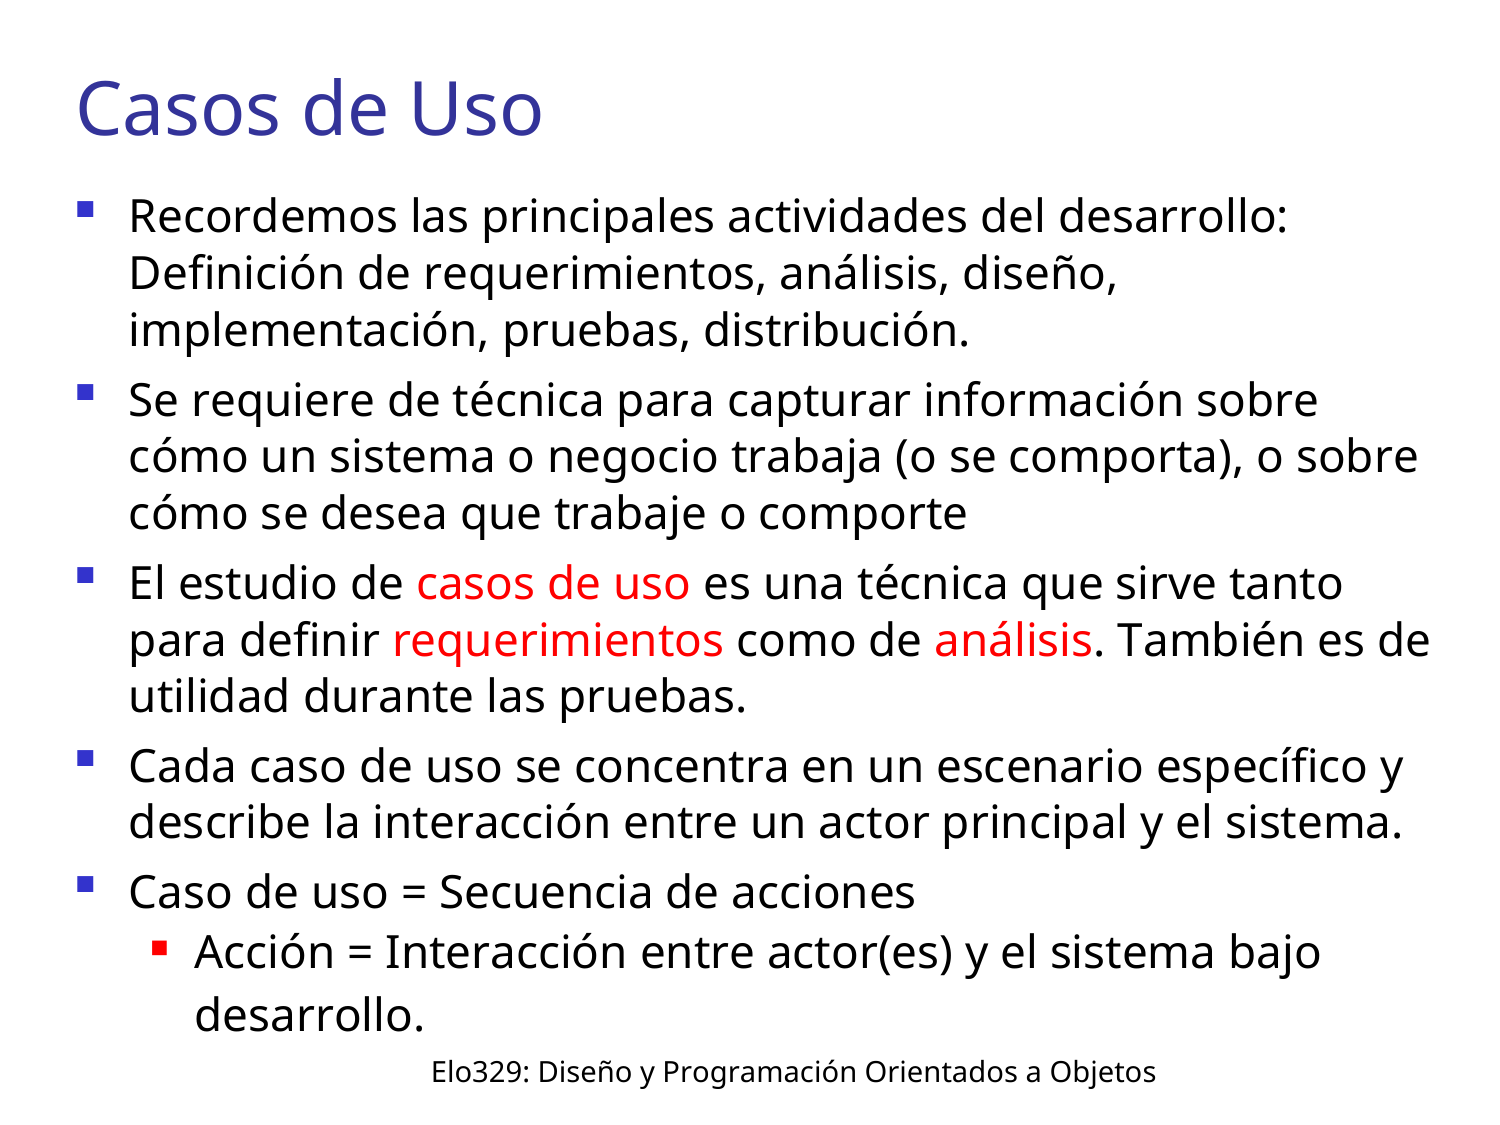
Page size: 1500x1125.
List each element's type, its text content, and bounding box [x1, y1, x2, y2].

list Recordemos las principales actividades del desarrollo: Definición de requerimientos, análisis, diseño, implementación, pruebas, distribución. Se requiere de técnica para capturar información sobre cómo un sistema o negocio trabaja (o se comporta), o sobre cómo se desea que trabaje o comporte El estudio de casos de uso es una técnica que sirve tanto para definir requerimientos como de análisis. También es de utilidad durante las pruebas. Cada caso de uso se concentra en un escenario específico y describe la interacción entre un actor principal y el sistema. Caso de uso = Secuencia de acciones Acción = Interacción entre actor(es) y el sistema bajo desarrollo. [75, 187, 1442, 1051]
title Casos de Uso [75, 25, 1449, 188]
